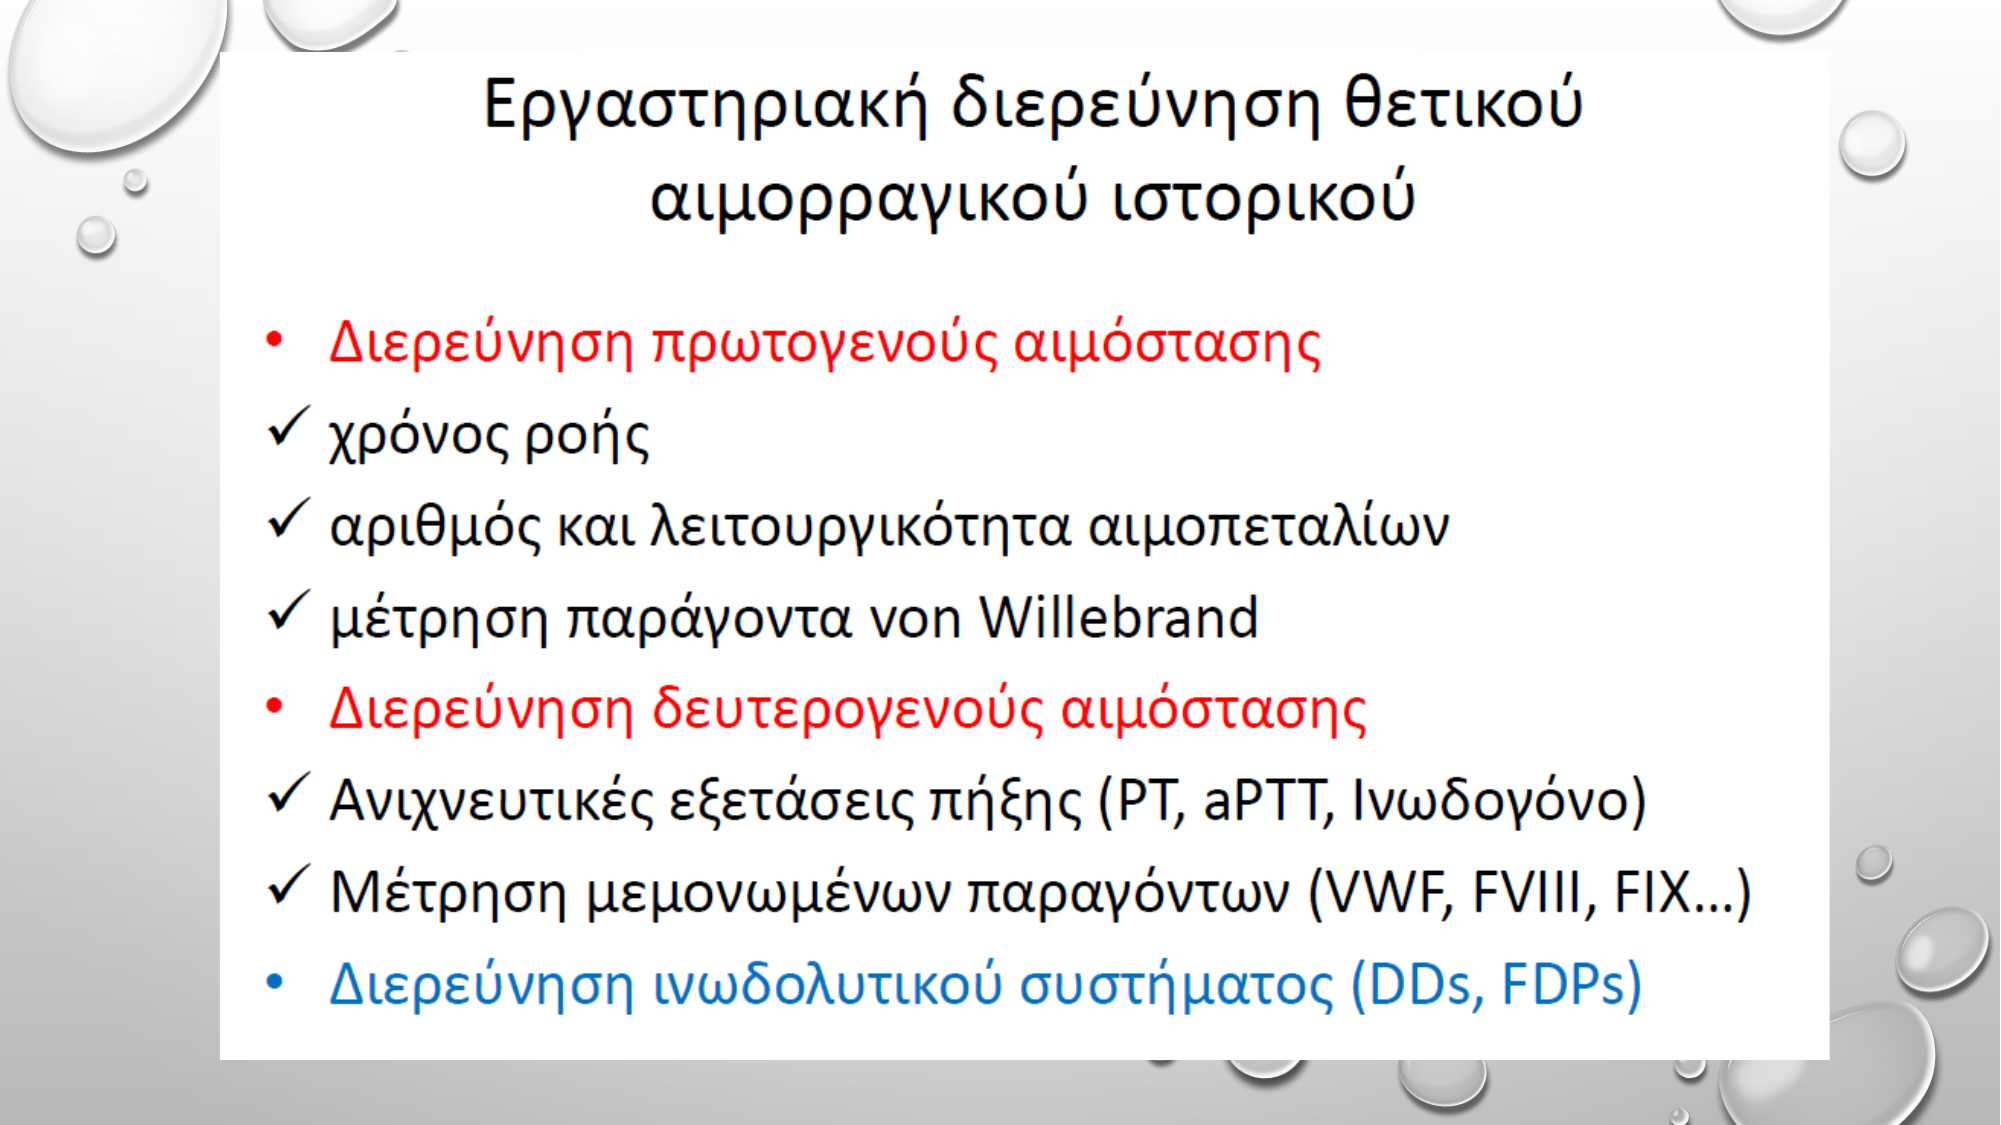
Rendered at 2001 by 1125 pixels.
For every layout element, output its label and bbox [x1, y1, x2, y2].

picture [219, 52, 1830, 1060]
